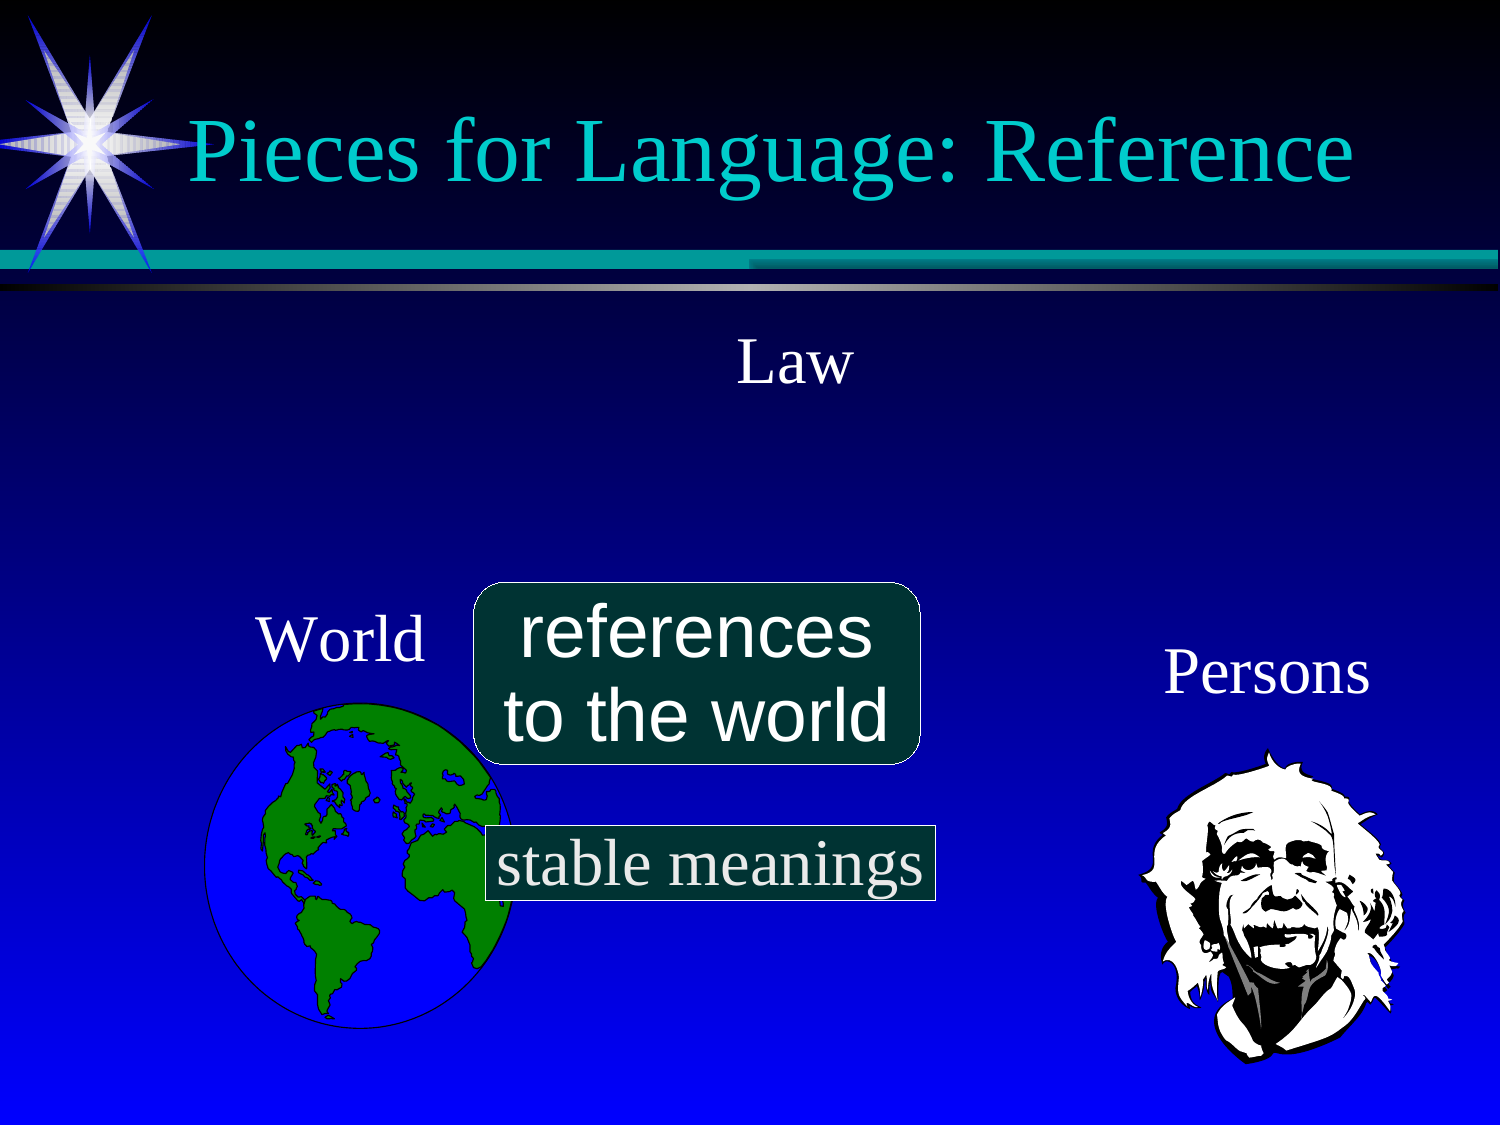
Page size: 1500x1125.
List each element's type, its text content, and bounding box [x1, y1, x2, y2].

text_box Persons [1148, 626, 1438, 728]
text_box stable meanings [485, 825, 936, 901]
text_box Law [721, 316, 1011, 418]
text_box æ [36, 246, 44, 251]
text_box æ [135, 246, 144, 251]
text_box æ [135, 37, 144, 42]
title Pieces for Language: Reference [187, 56, 1463, 244]
text_box references to the world [473, 582, 921, 765]
chart [203, 702, 517, 1030]
chart [1137, 748, 1406, 1068]
text_box World [241, 594, 479, 696]
text_box æ [35, 37, 44, 42]
